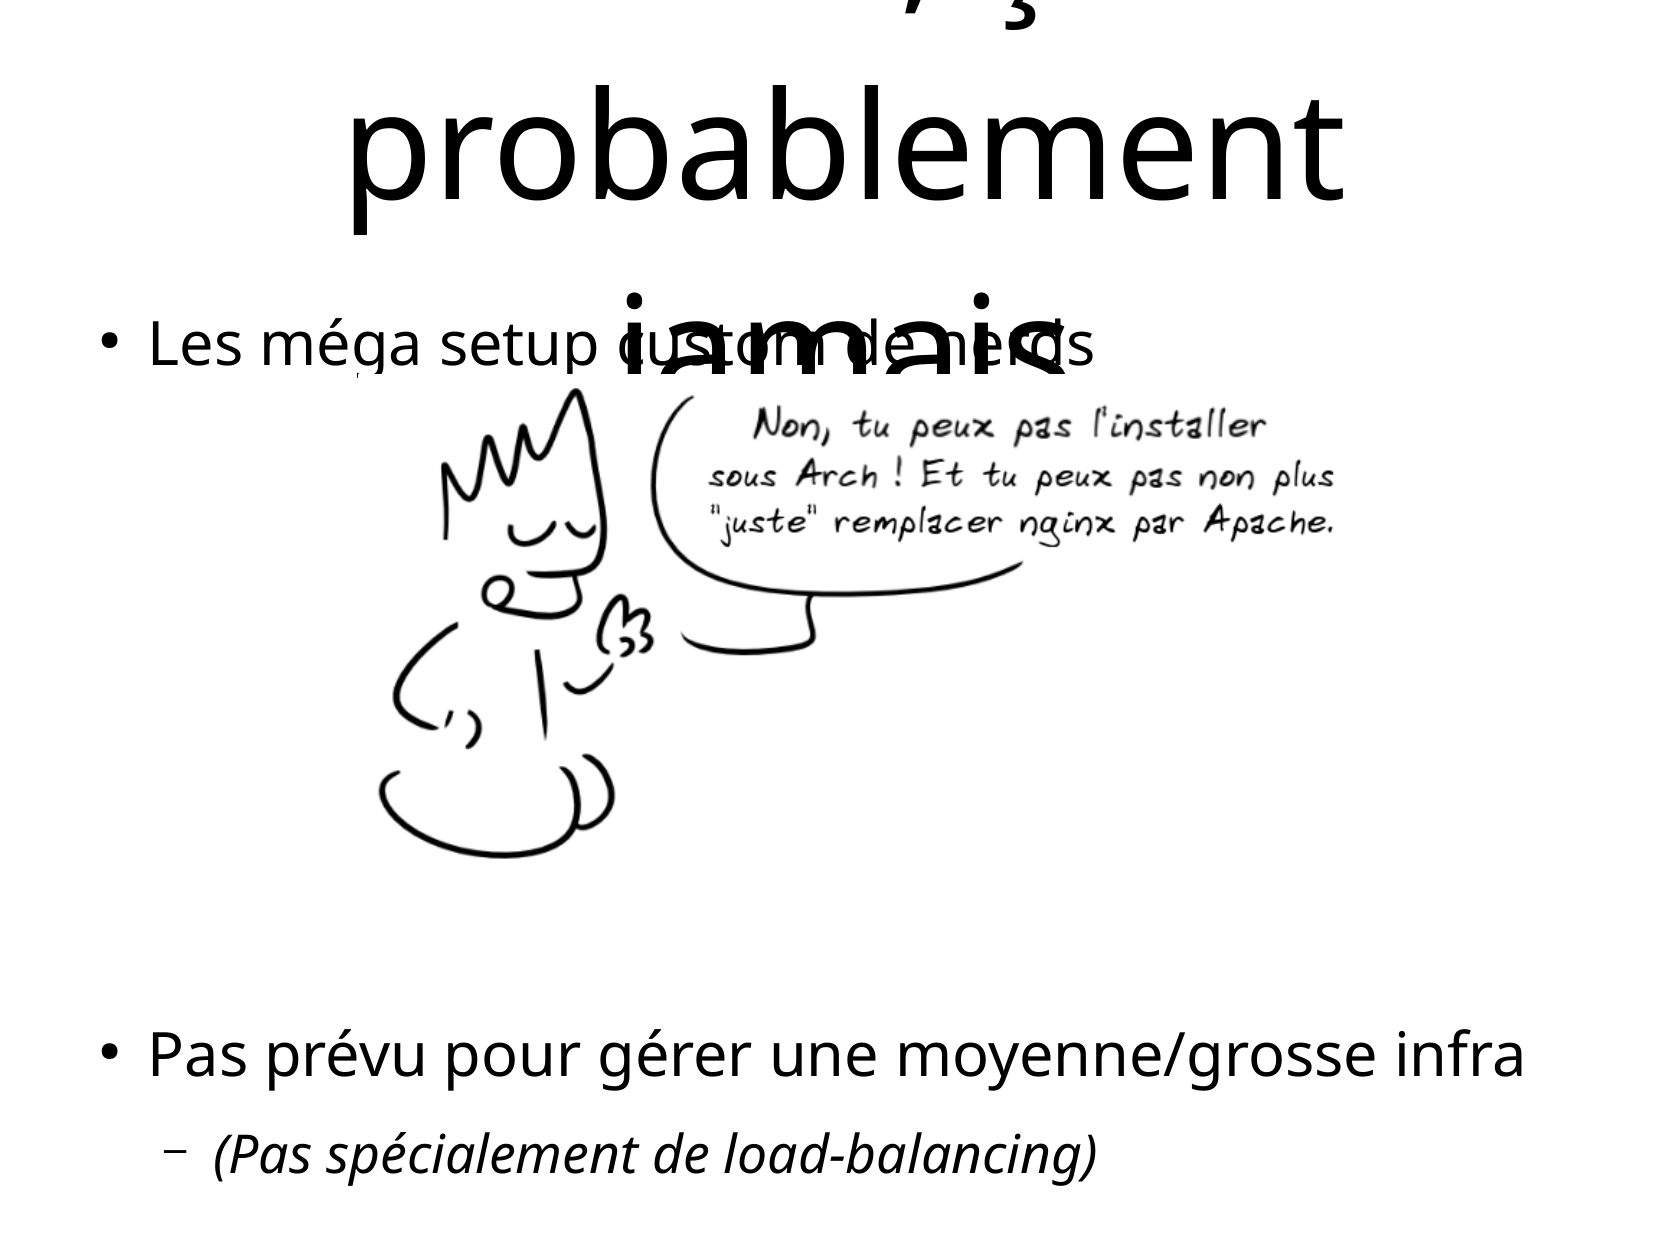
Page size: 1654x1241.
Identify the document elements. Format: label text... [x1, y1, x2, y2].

title YunoHost, ça fera probablement jamais [82, 37, 1571, 245]
picture [358, 374, 1355, 879]
list Les méga setup custom de nerds Pas prévu pour gérer une moyenne/grosse infra (Pas spécialement de load-balancing) [82, 300, 1571, 1197]
